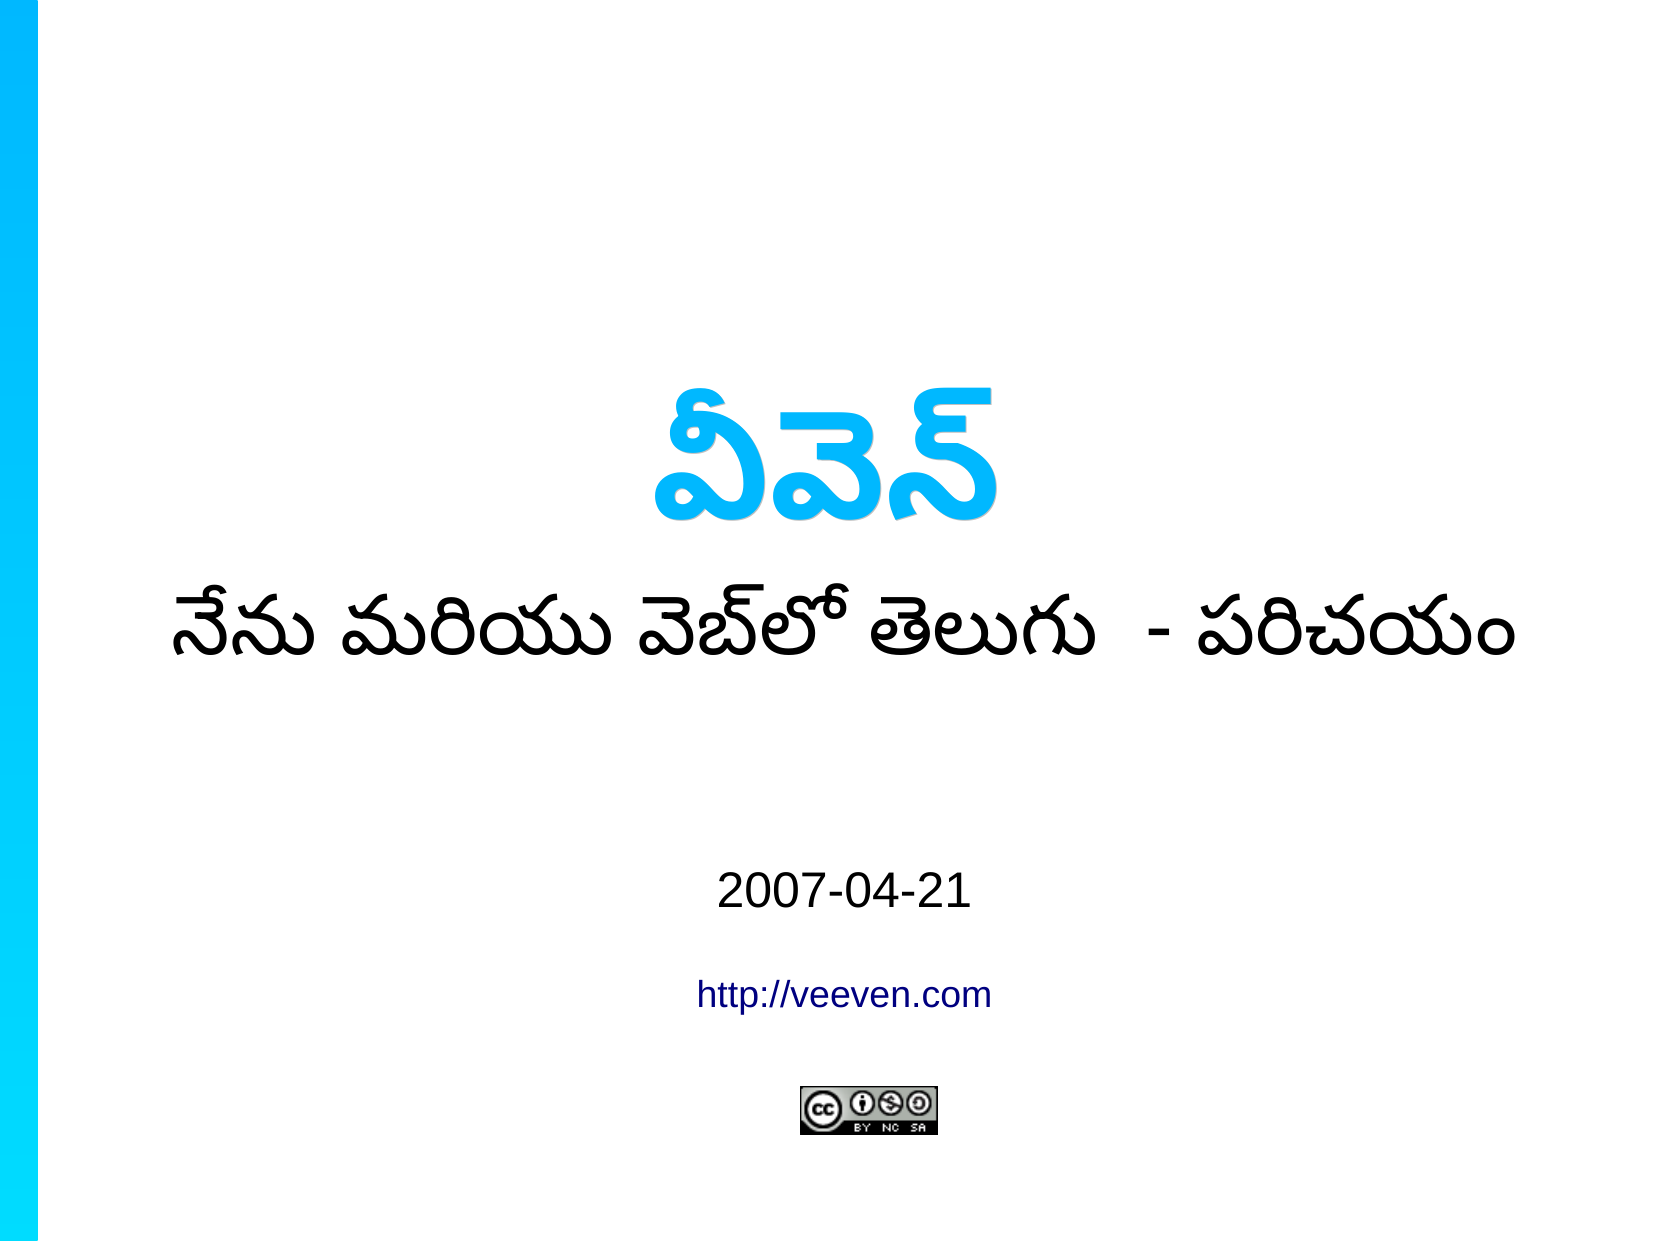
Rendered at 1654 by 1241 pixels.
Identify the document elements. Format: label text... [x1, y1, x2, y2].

subtitle నేను మరియు వెబ్‌లో తెలుగు - పరిచయం 2007-04-21 http://veeven.com [82, 321, 1571, 1125]
picture [0, 0, 1654, 1241]
